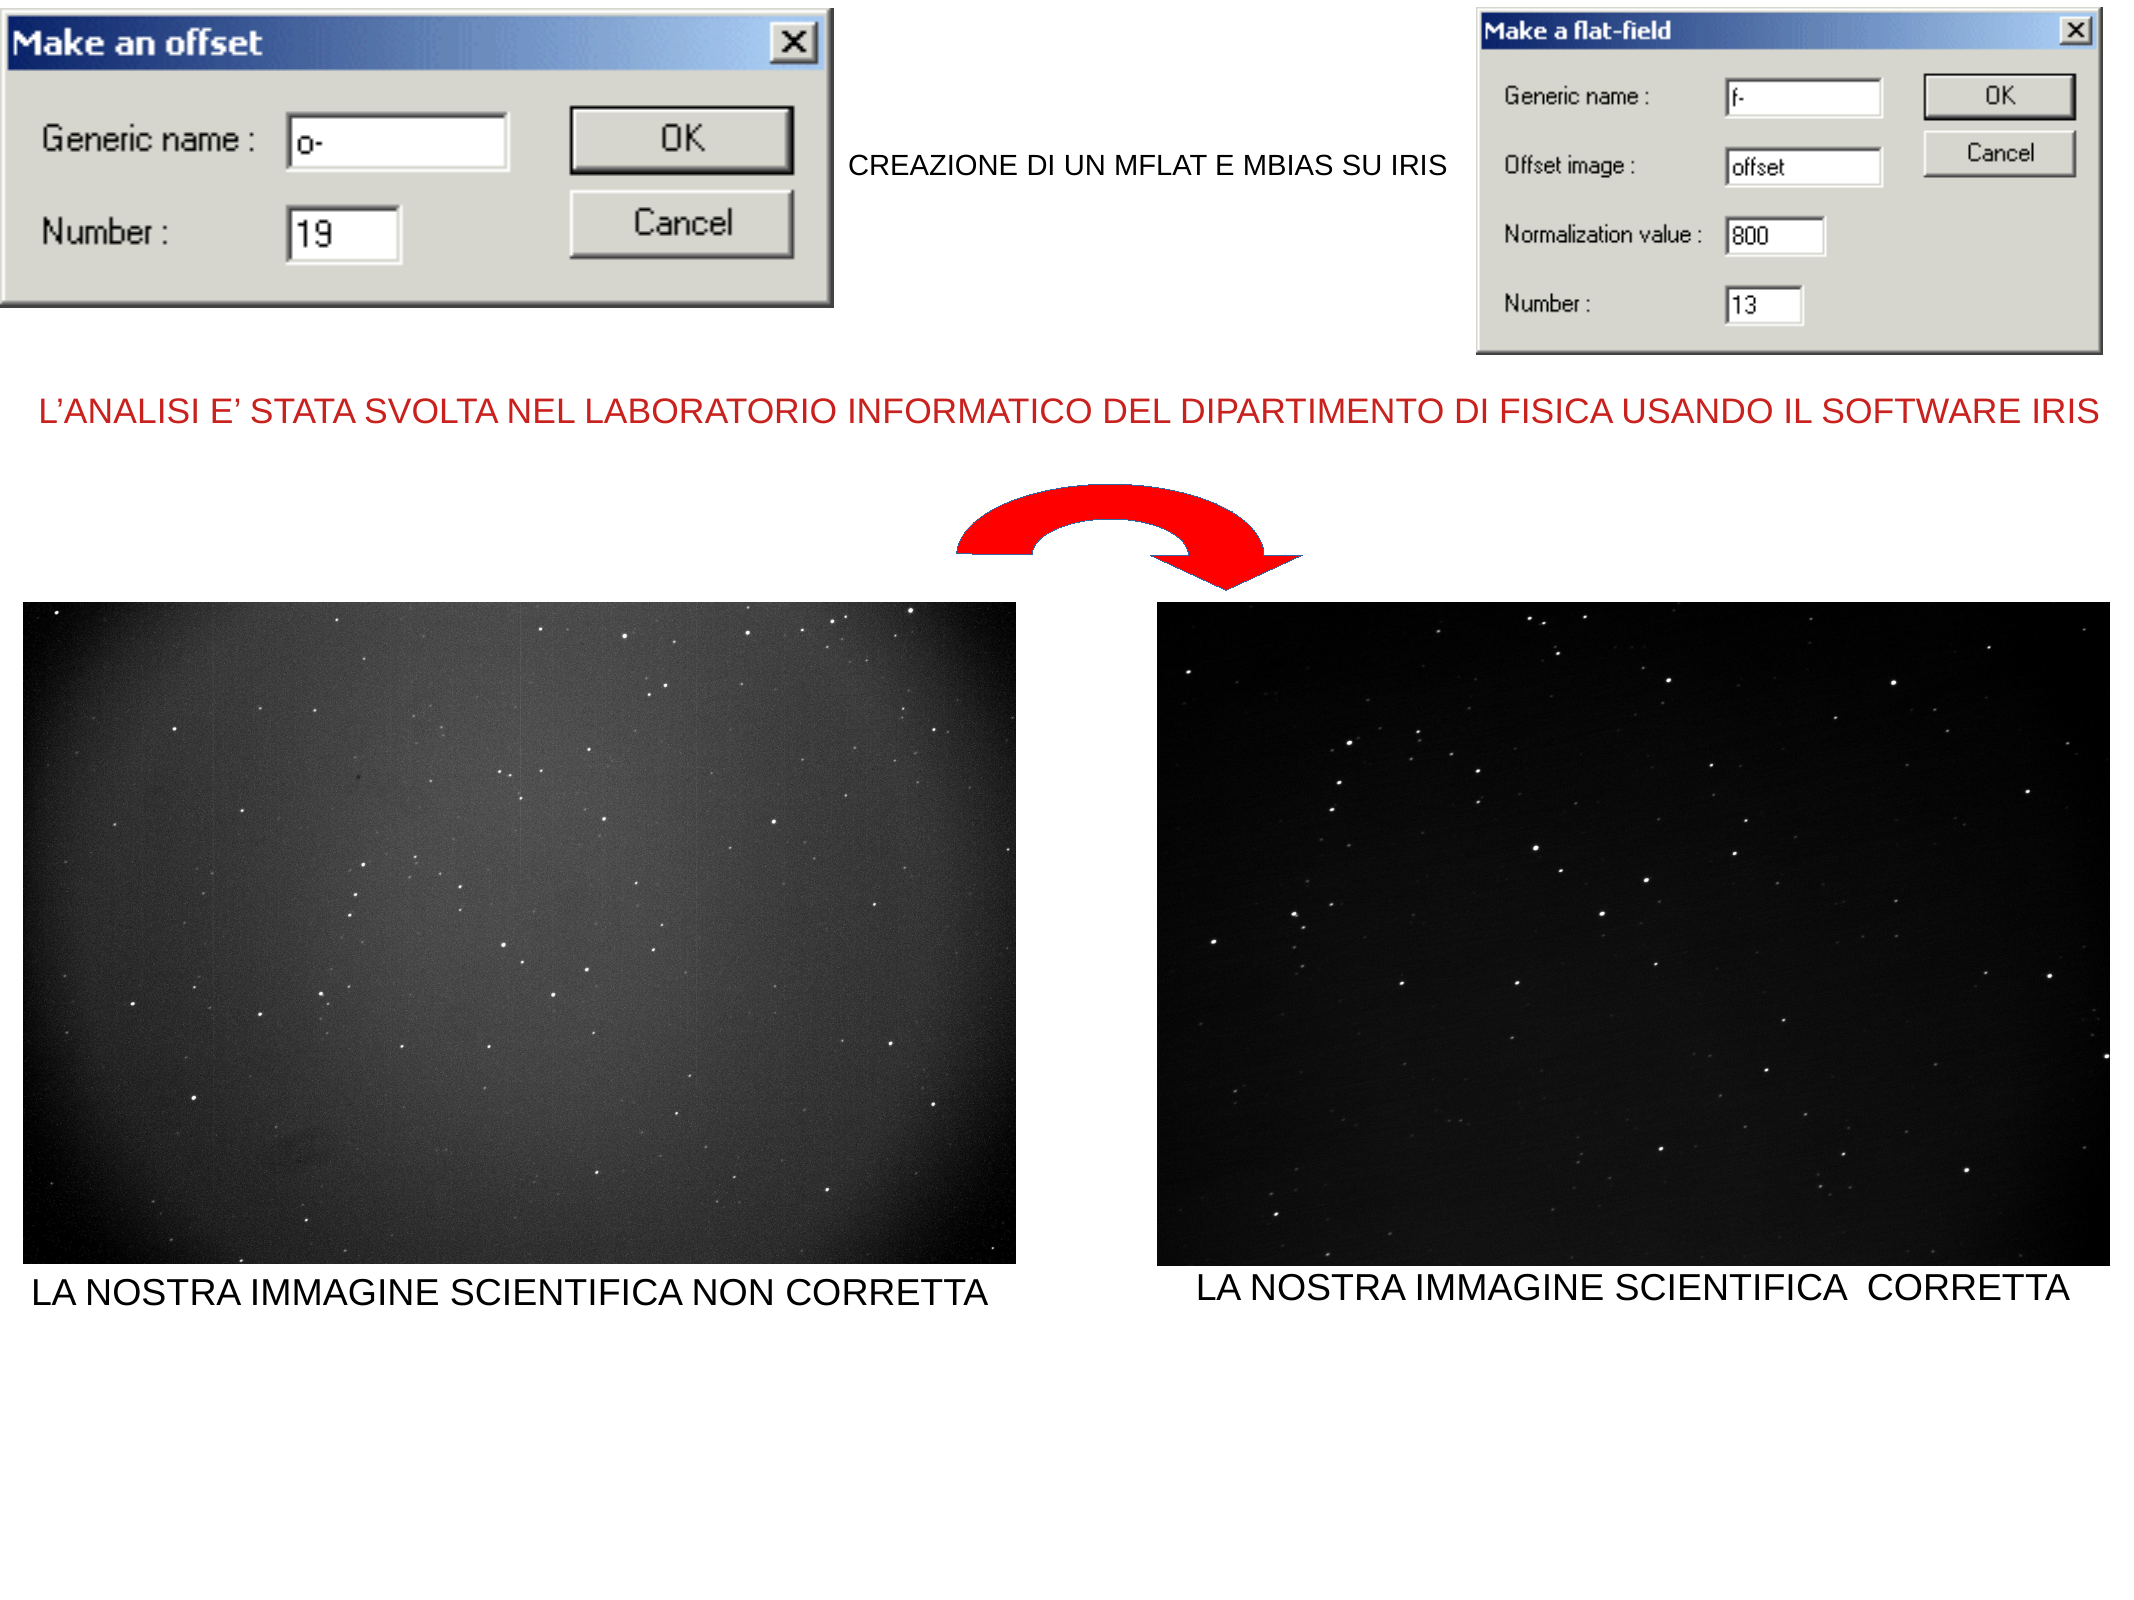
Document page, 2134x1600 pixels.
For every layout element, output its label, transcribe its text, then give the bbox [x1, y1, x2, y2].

picture [1157, 602, 2110, 1266]
picture [1476, 7, 2103, 355]
text_box L’ANALISI E’ STATA SVOLTA NEL LABORATORIO INFORMATICO DEL DIPARTIMENTO DI FISICA USANDO IL SOFTWARE IRIS [23, 384, 2117, 439]
picture [0, 8, 834, 308]
text_box LA NOSTRA IMMAGINE SCIENTIFICA NON CORRETTA [16, 1263, 1005, 1321]
text_box CREAZIONE DI UN MFLAT E MBIAS SU IRIS [833, 141, 1464, 190]
picture [23, 602, 1016, 1264]
text_box [956, 484, 1303, 591]
text_box LA NOSTRA IMMAGINE SCIENTIFICA CORRETTA [1181, 1259, 2134, 1359]
